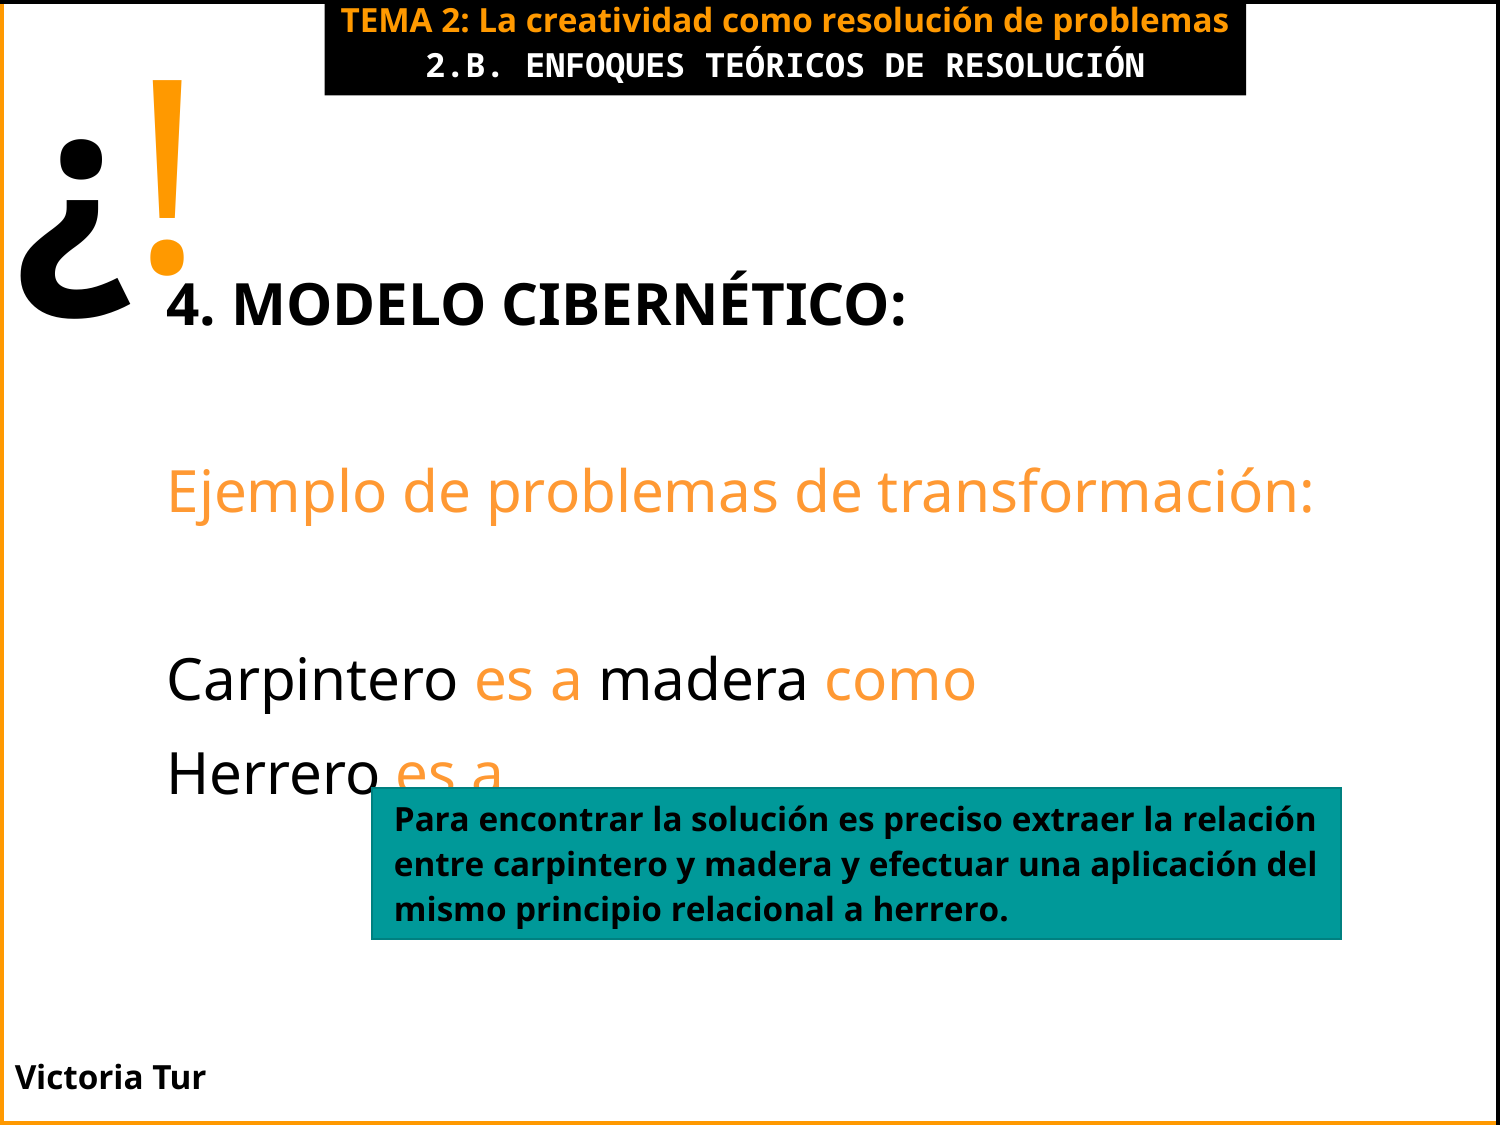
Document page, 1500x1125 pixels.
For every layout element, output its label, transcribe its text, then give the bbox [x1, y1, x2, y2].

text_box Para encontrar la solución es preciso extraer la relación entre carpintero y madera y efectuar una aplicación del mismo principio relacional a herrero. [372, 787, 1341, 940]
list 4. MODELO CIBERNÉTICO: Ejemplo de problemas de transformación: Carpintero es a madera como Herrero es a… [76, 255, 1427, 1067]
